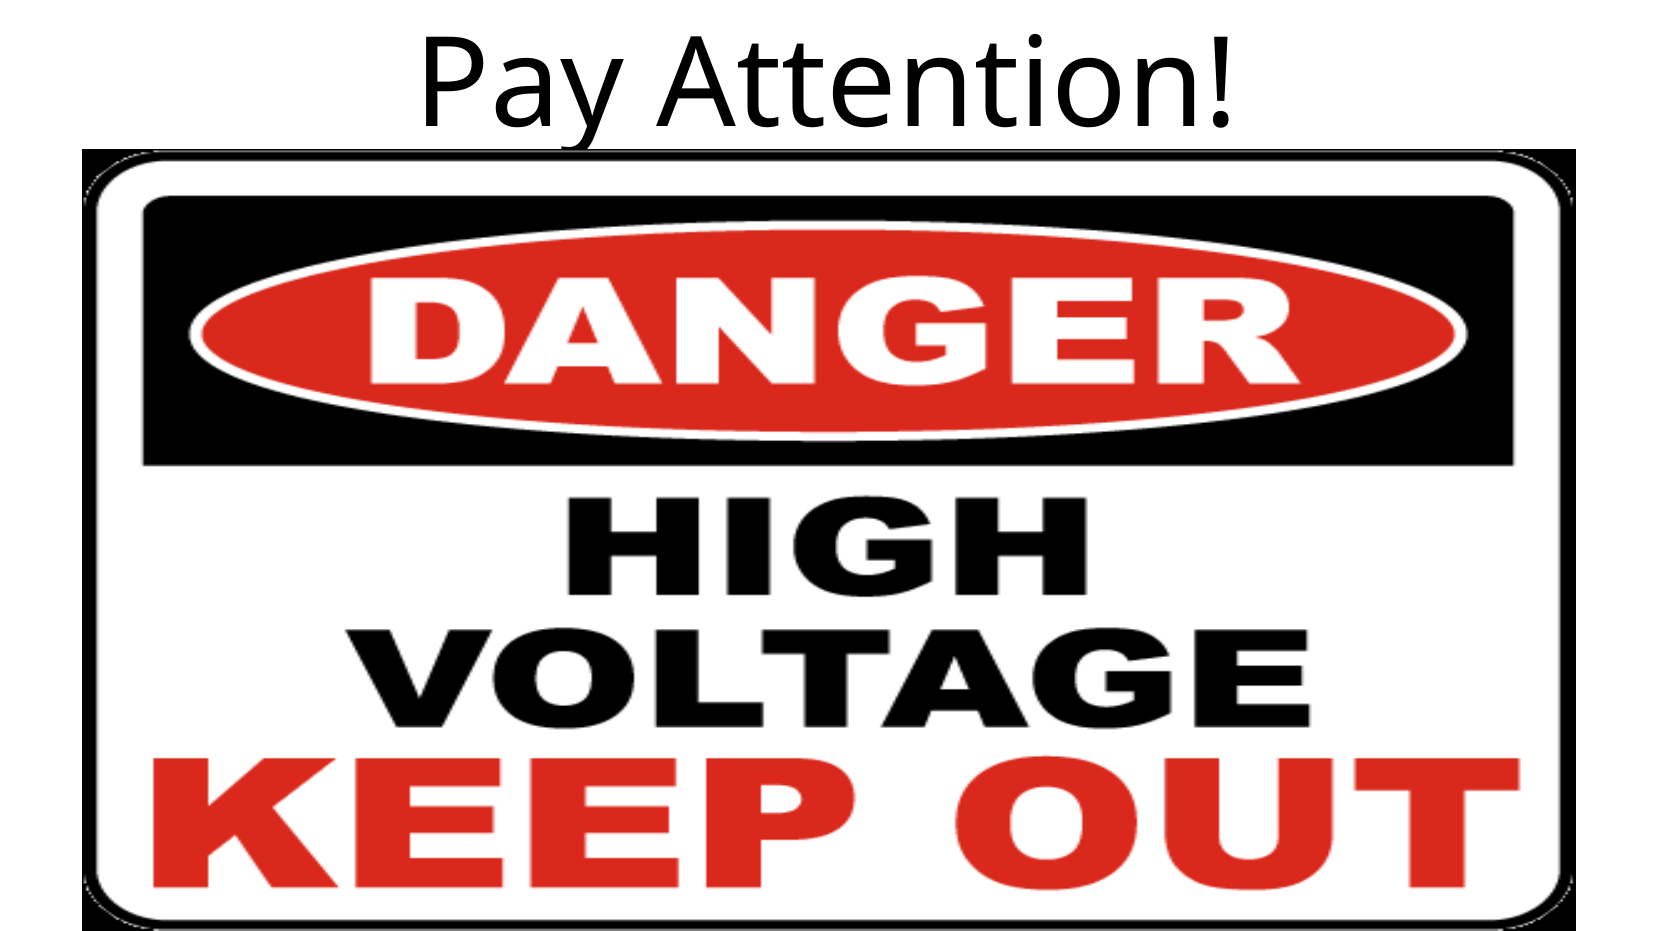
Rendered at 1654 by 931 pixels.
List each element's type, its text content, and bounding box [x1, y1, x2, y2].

picture [82, 149, 1576, 931]
title Pay Attention! [82, 0, 1571, 149]
